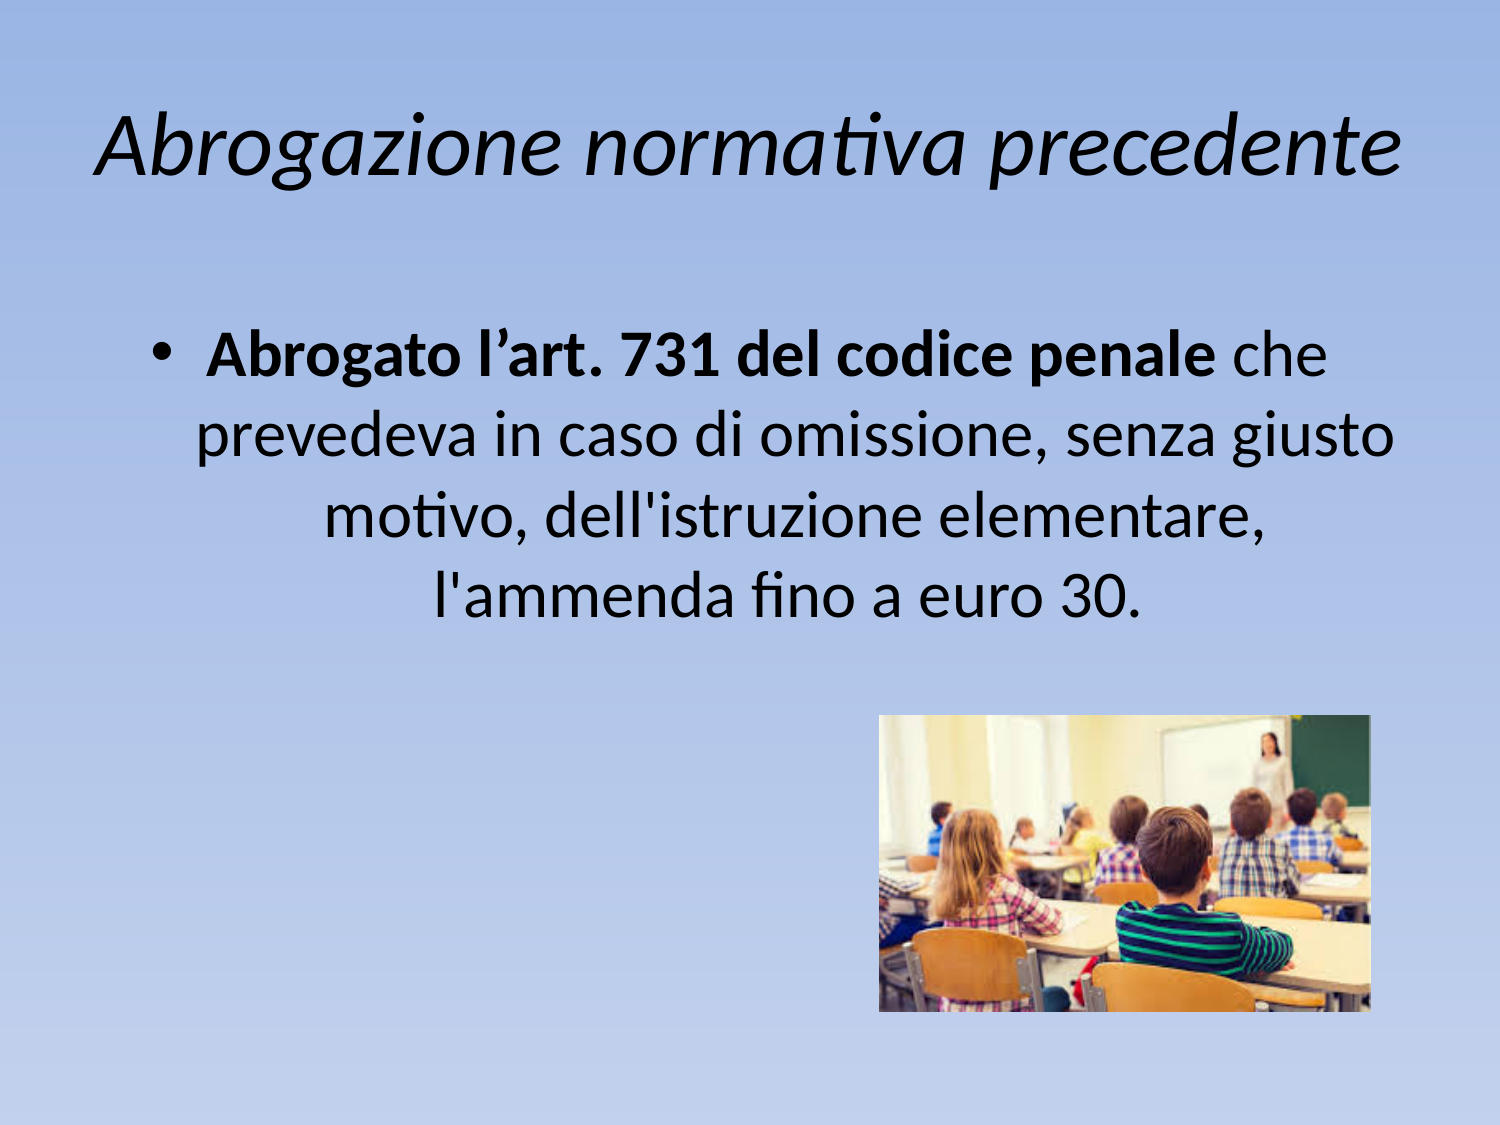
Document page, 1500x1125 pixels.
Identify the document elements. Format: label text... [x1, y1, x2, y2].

title Abrogazione normativa precedente [75, 45, 1426, 233]
picture [879, 716, 1371, 1012]
list Abrogato l’art. 731 del codice penale che prevedeva in caso di omissione, senza giusto motivo, dell'istruzione elementare, l'ammenda fino a euro 30. [64, 302, 1415, 1046]
